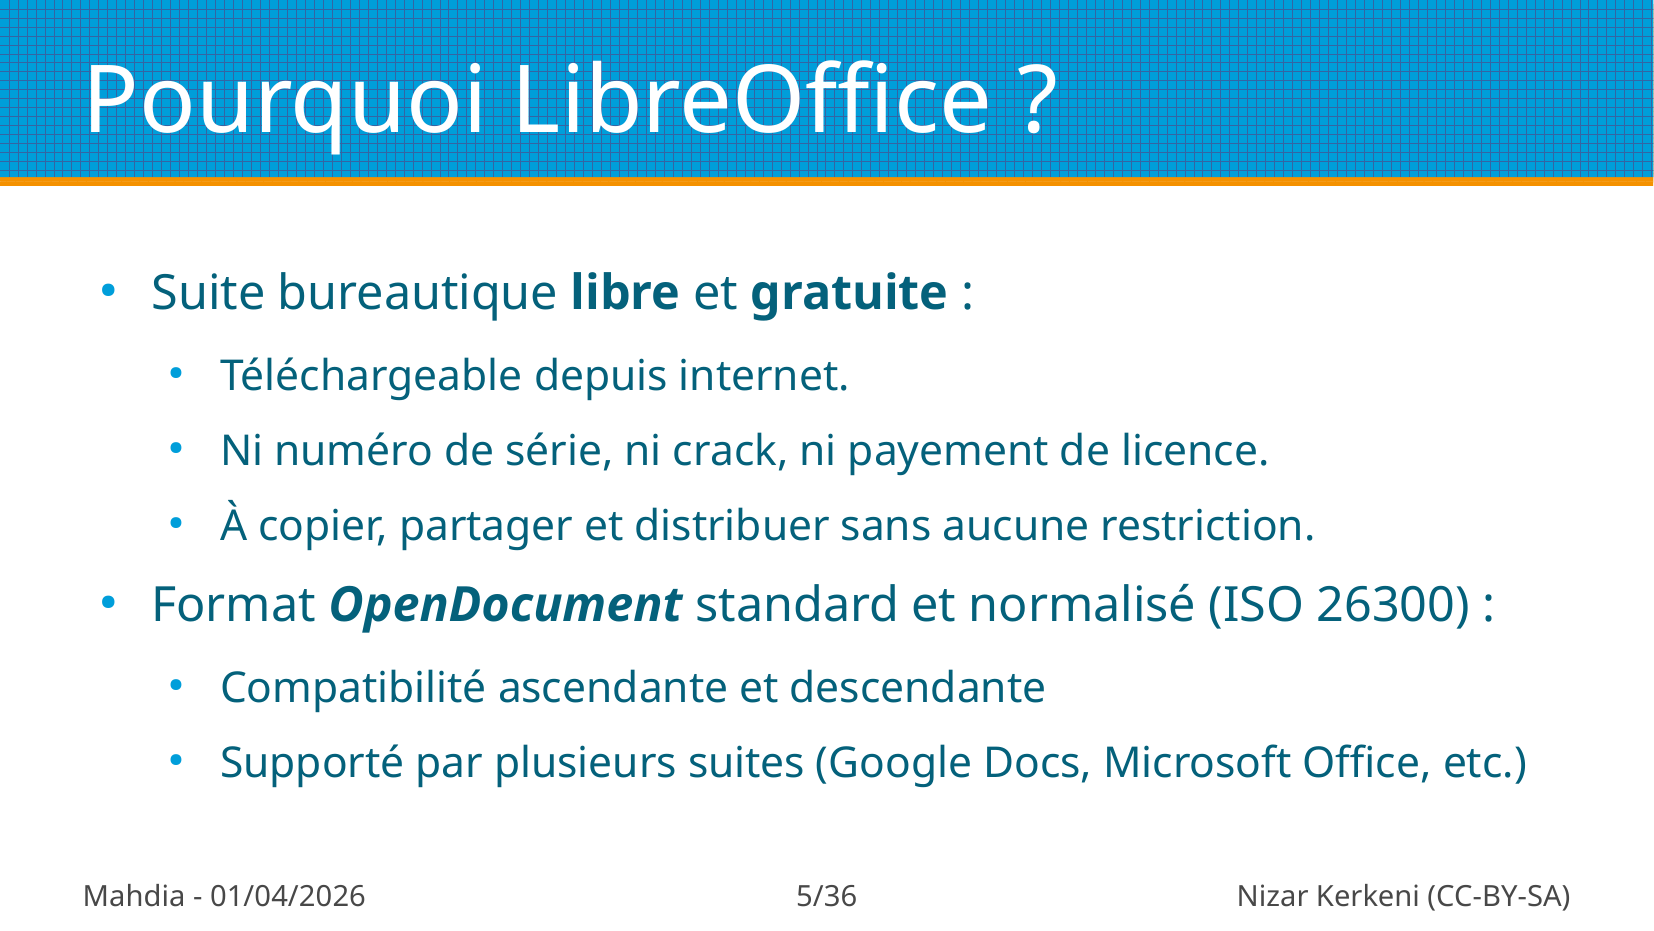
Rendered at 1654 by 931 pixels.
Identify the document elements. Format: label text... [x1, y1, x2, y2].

list Suite bureautique libre et gratuite : Téléchargeable depuis internet. Ni numéro de série, ni crack, ni payement de licence. À copier, partager et distribuer sans aucune restriction. Format OpenDocument standard et normalisé (ISO 26300) : Compatibilité ascendante et descendante Supporté par plusieurs suites (Google Docs, Microsoft Office, etc.) [82, 236, 1571, 813]
title Pourquoi LibreOffice ? [82, 14, 1571, 178]
